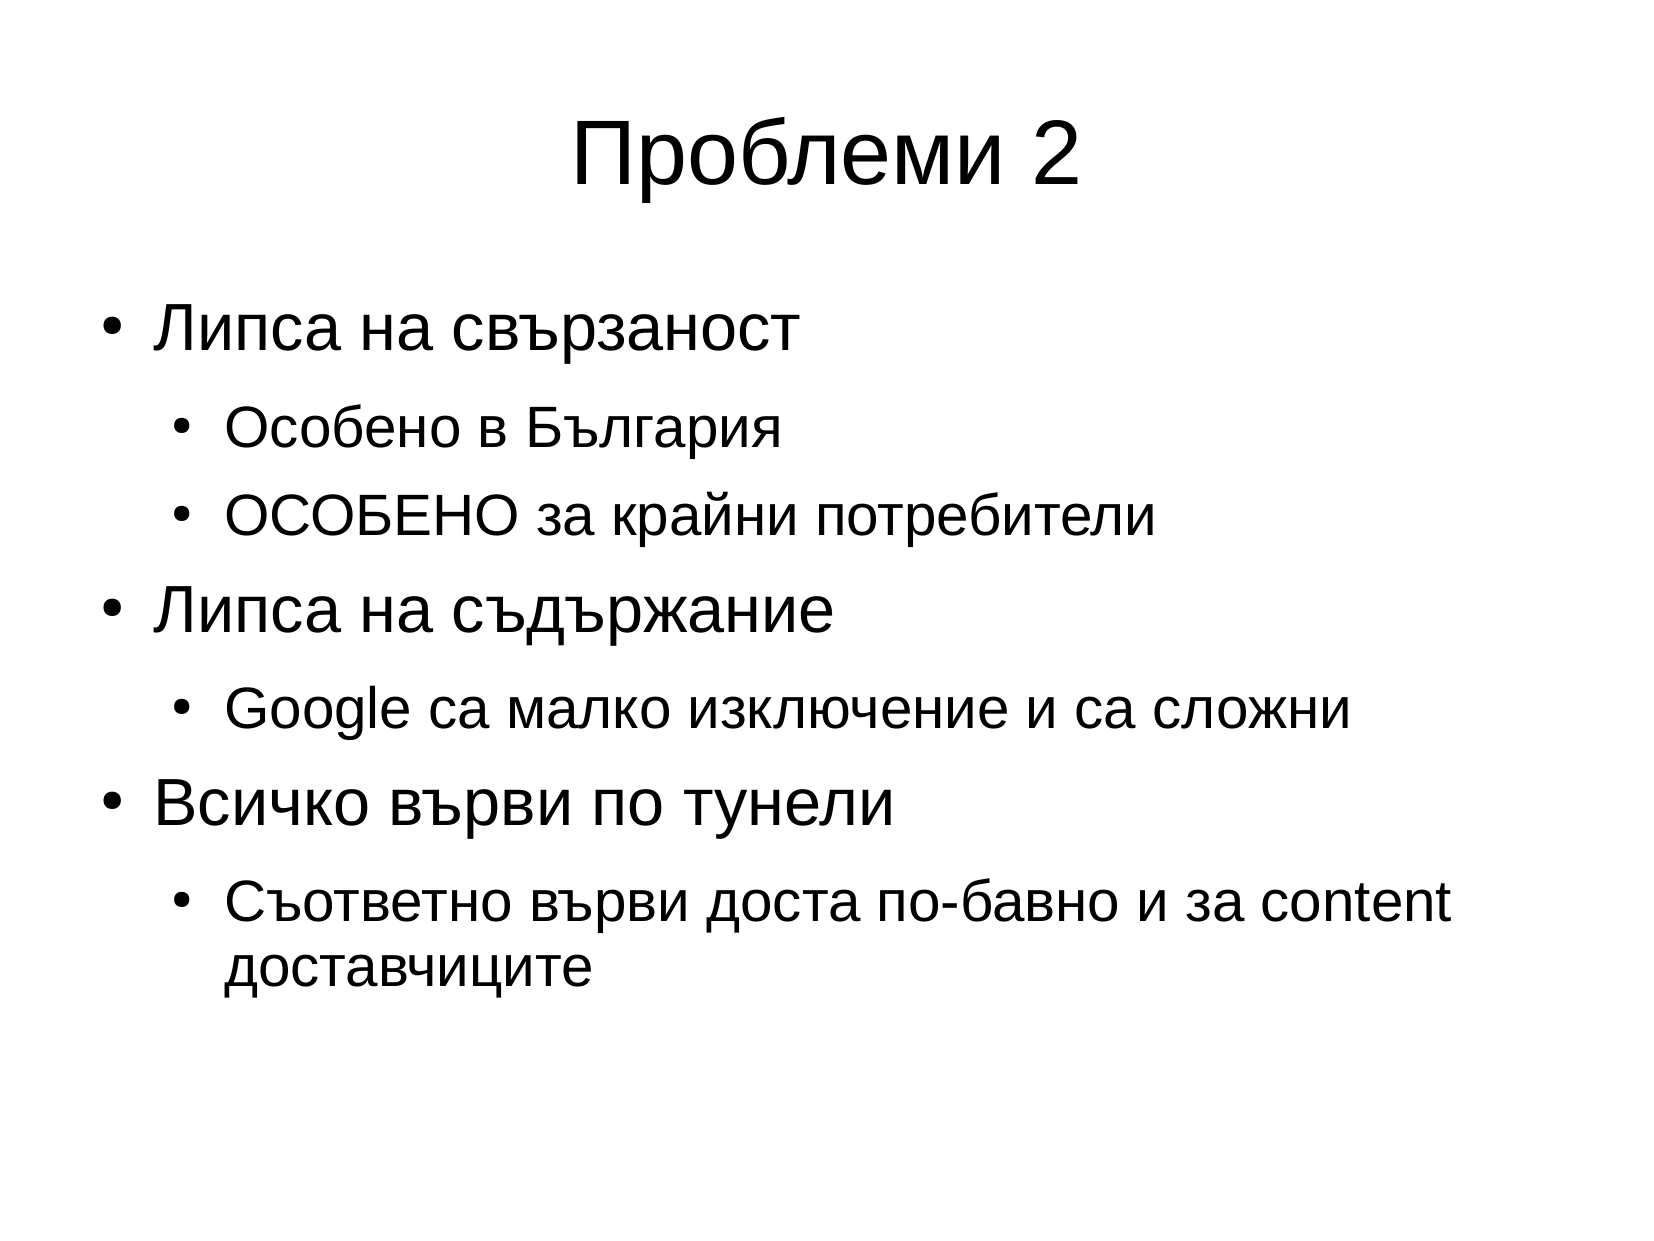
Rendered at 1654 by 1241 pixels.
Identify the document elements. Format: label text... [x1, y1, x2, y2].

list Липса на свързаност Особено в България ОСОБЕНО за крайни потребители Липса на съдържание Google са малко изключение и са сложни Всичко върви по тунели Съответно върви доста по-бавно и за content доставчиците [82, 290, 1571, 1094]
title Проблеми 2 [82, 56, 1571, 250]
